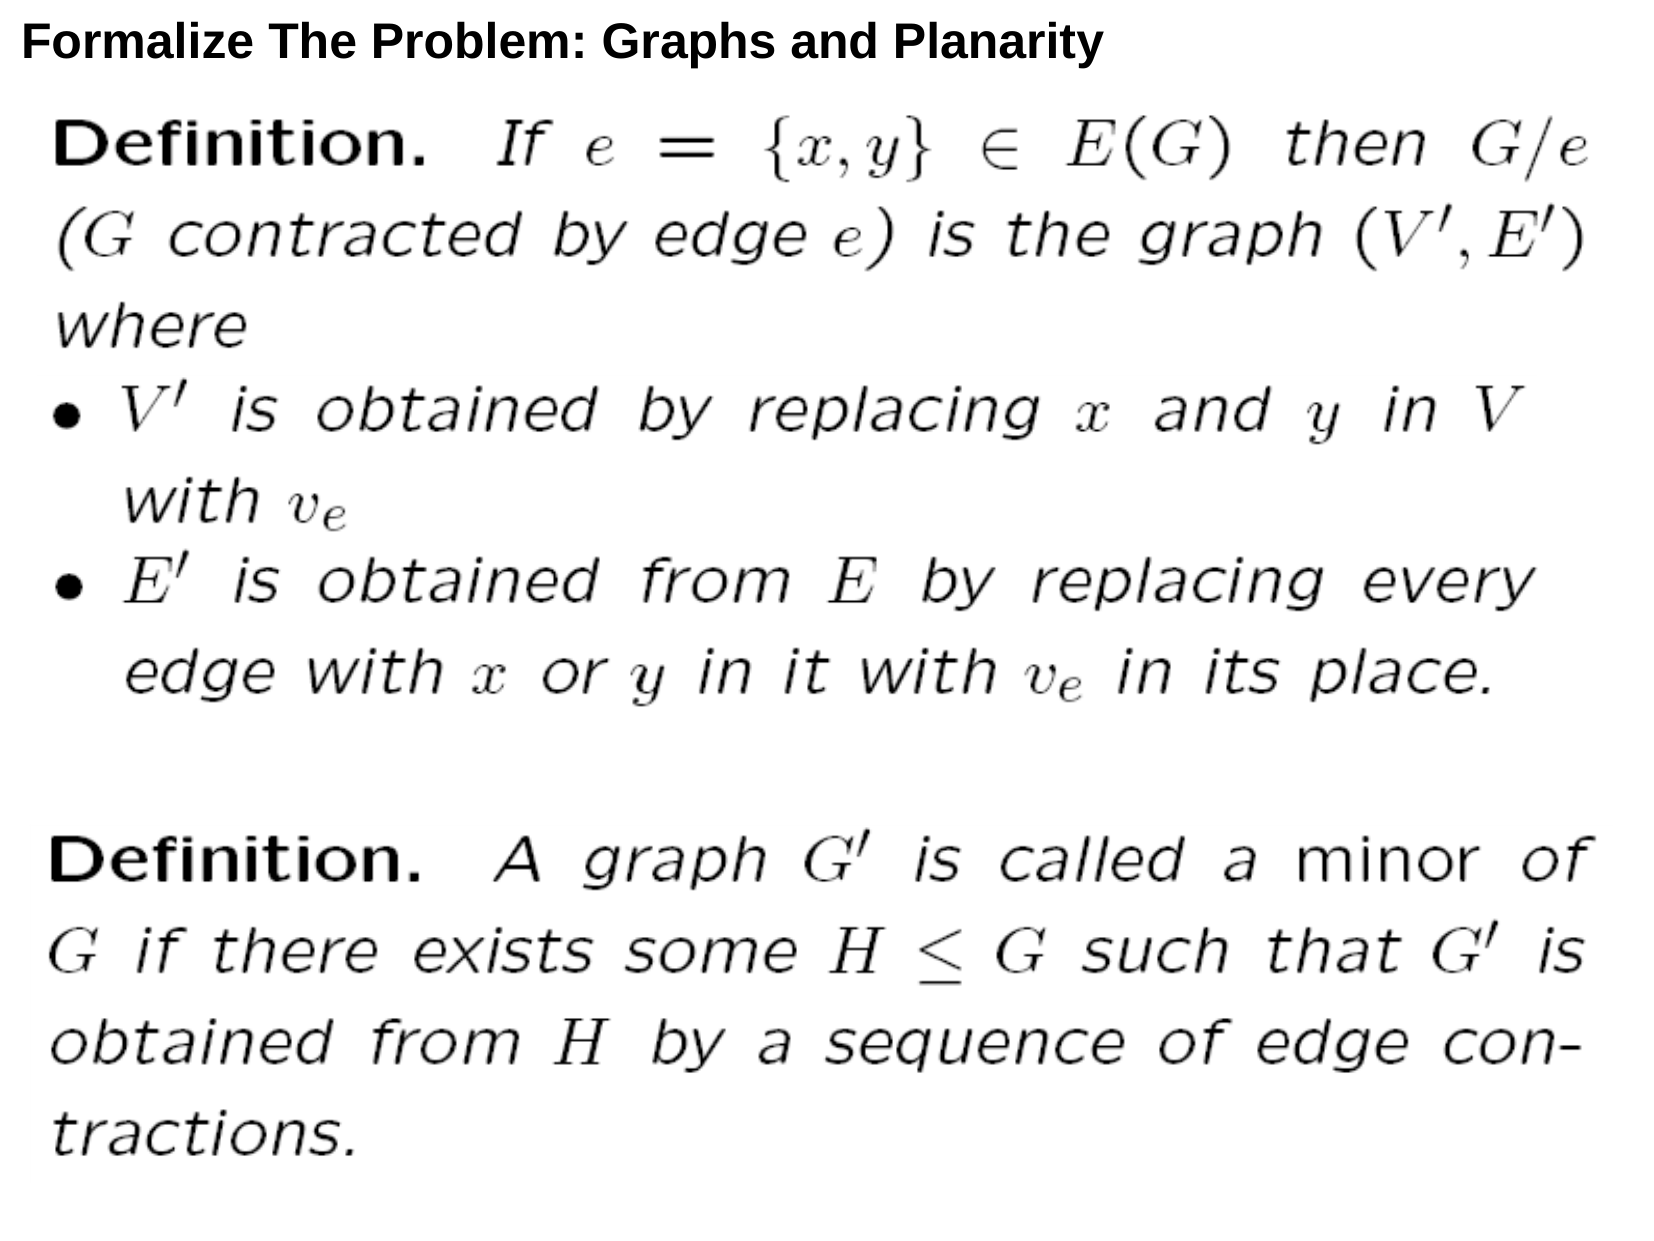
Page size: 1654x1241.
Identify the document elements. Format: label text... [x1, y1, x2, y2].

picture [31, 374, 1548, 719]
picture [29, 824, 1613, 1184]
picture [48, 112, 1607, 371]
text_box Formalize The Problem: Graphs and Planarity [6, 6, 1463, 79]
